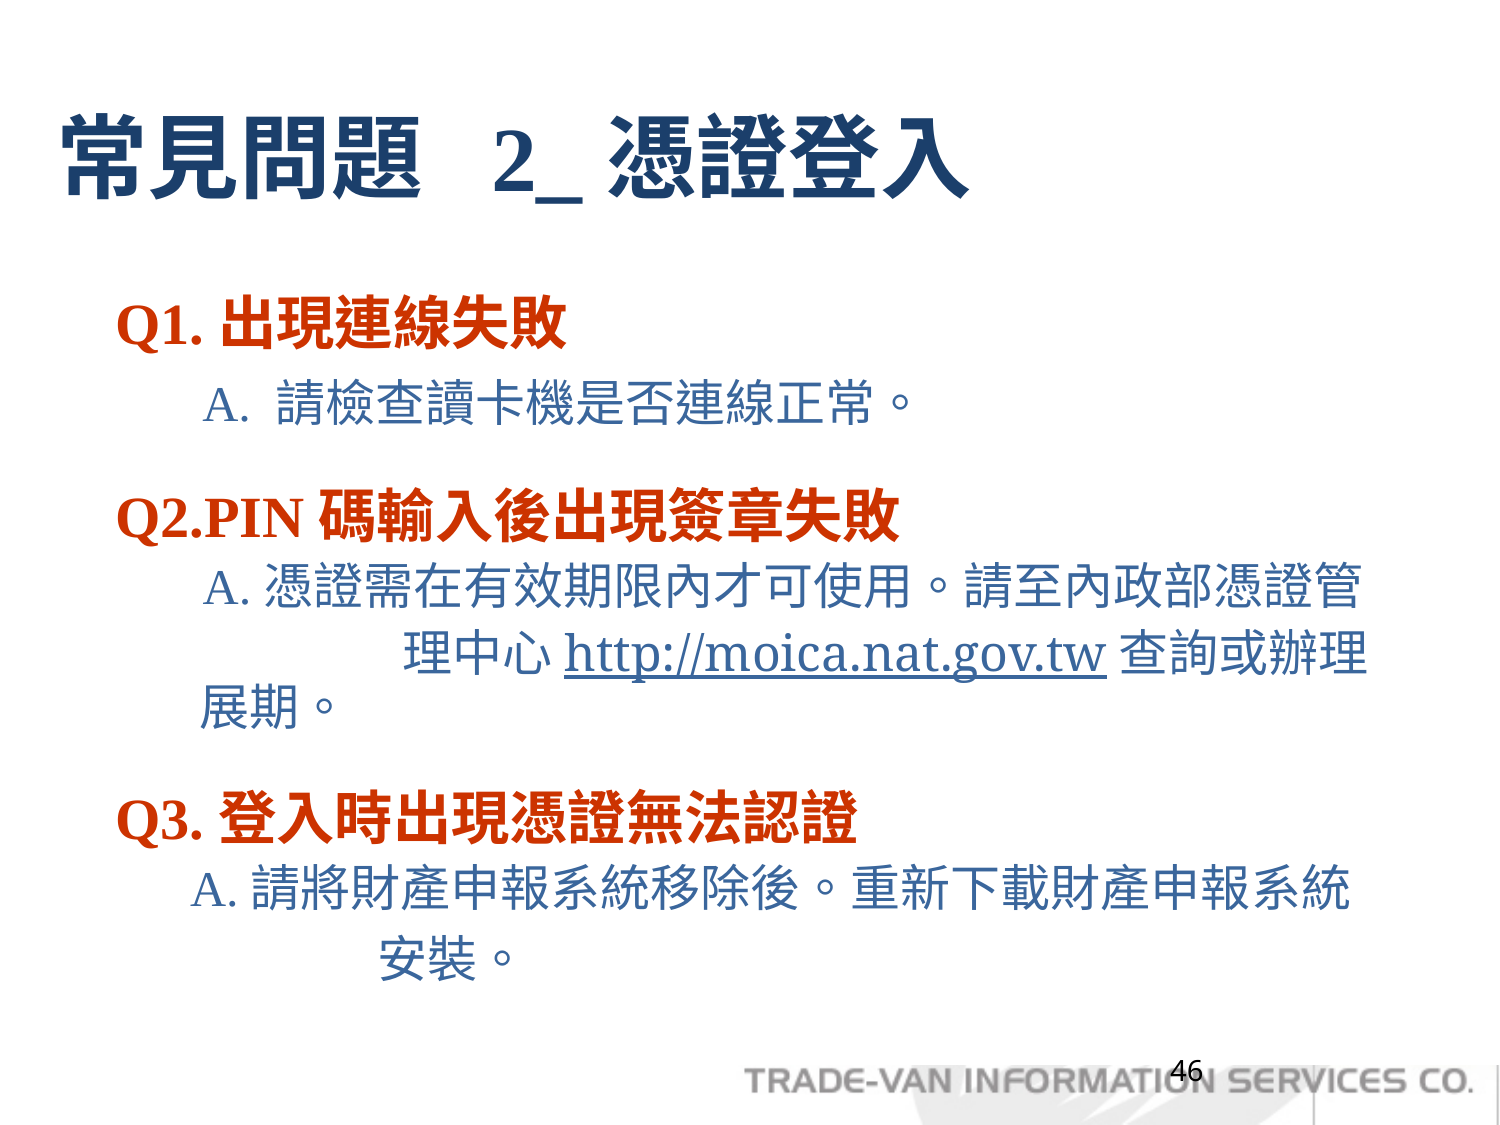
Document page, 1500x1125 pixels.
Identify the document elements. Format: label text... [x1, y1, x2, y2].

text_box 常見問題 2_憑證登入 [41, 90, 1270, 220]
text_box Q1.出現連線失敗 A. 請檢查讀卡機是否連線正常。 Q2.PIN碼輸入後出現簽章失敗 A.憑證需在有效期限內才可使用。請至內政部憑證管 理中心http://moica.nat.gov.tw查詢或辦理展期。 Q3.登入時出現憑證無法認證 A.請將財產申報系統移除後。重新下載財產申報系統 安裝。 [100, 279, 1388, 1021]
text_box [0, 0, 1500, 1100]
